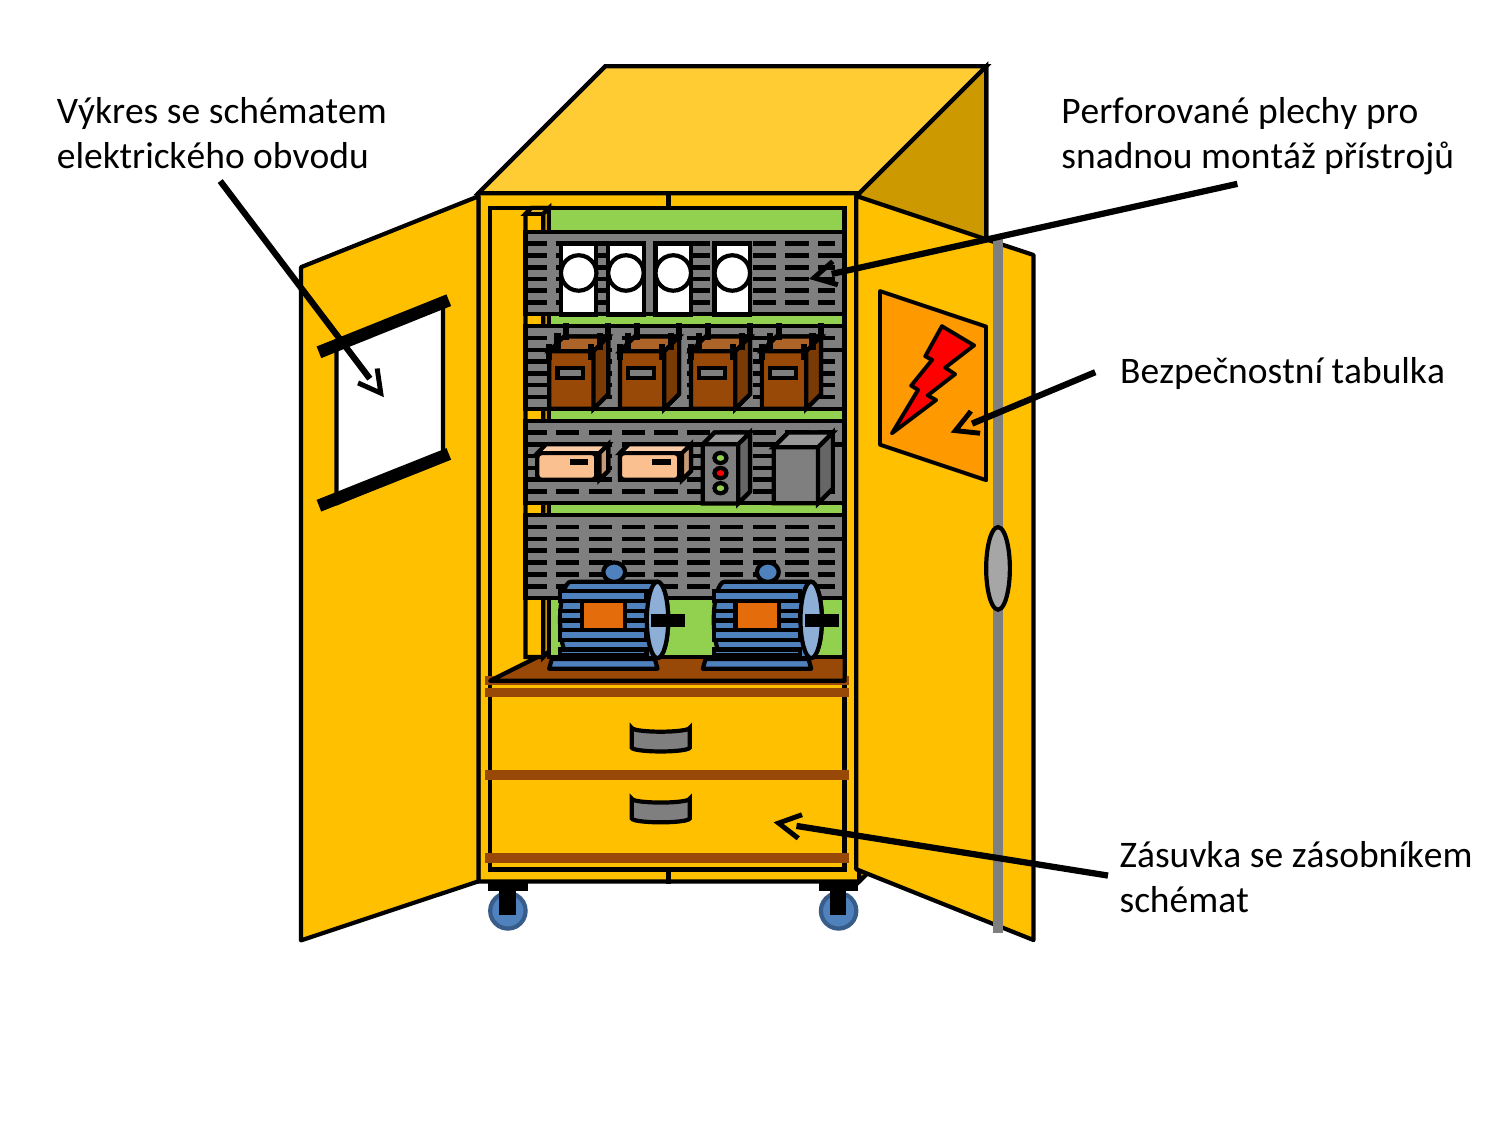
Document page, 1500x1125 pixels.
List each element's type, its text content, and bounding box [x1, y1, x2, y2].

text_box [301, 66, 1034, 941]
text_box Zásuvka se zásobníkem schémat [1104, 822, 1489, 928]
picture [878, 289, 988, 483]
text_box Perforované plechy pro snadnou montáž přístrojů [1046, 78, 1470, 184]
text_box Bezpečnostní tabulka [1105, 337, 1461, 399]
text_box [821, 270, 832, 277]
text_box Výkres se schématem elektrického obvodu [42, 78, 403, 184]
text_box [1003, 244, 1034, 406]
text_box [1003, 863, 1034, 941]
